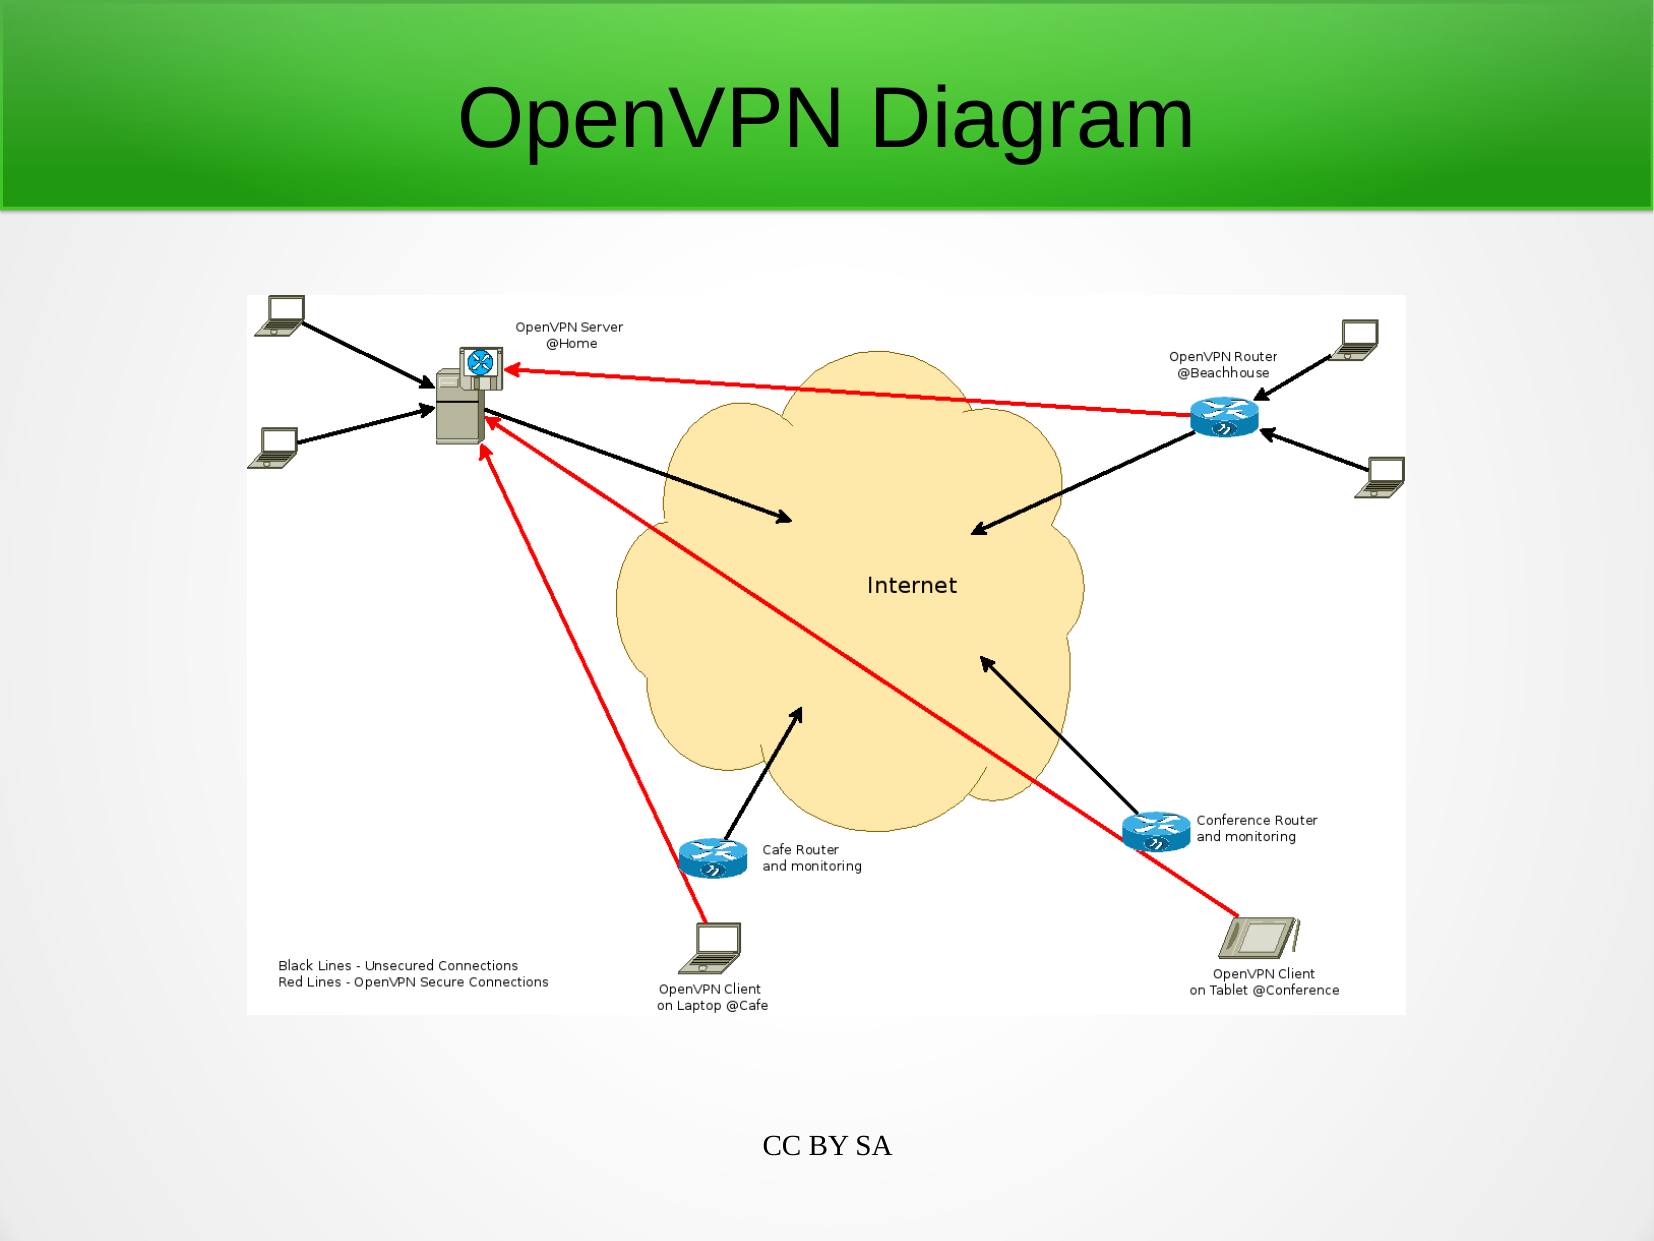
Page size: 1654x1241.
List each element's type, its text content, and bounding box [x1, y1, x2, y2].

picture [247, 295, 1406, 1015]
title OpenVPN Diagram [82, 47, 1571, 189]
